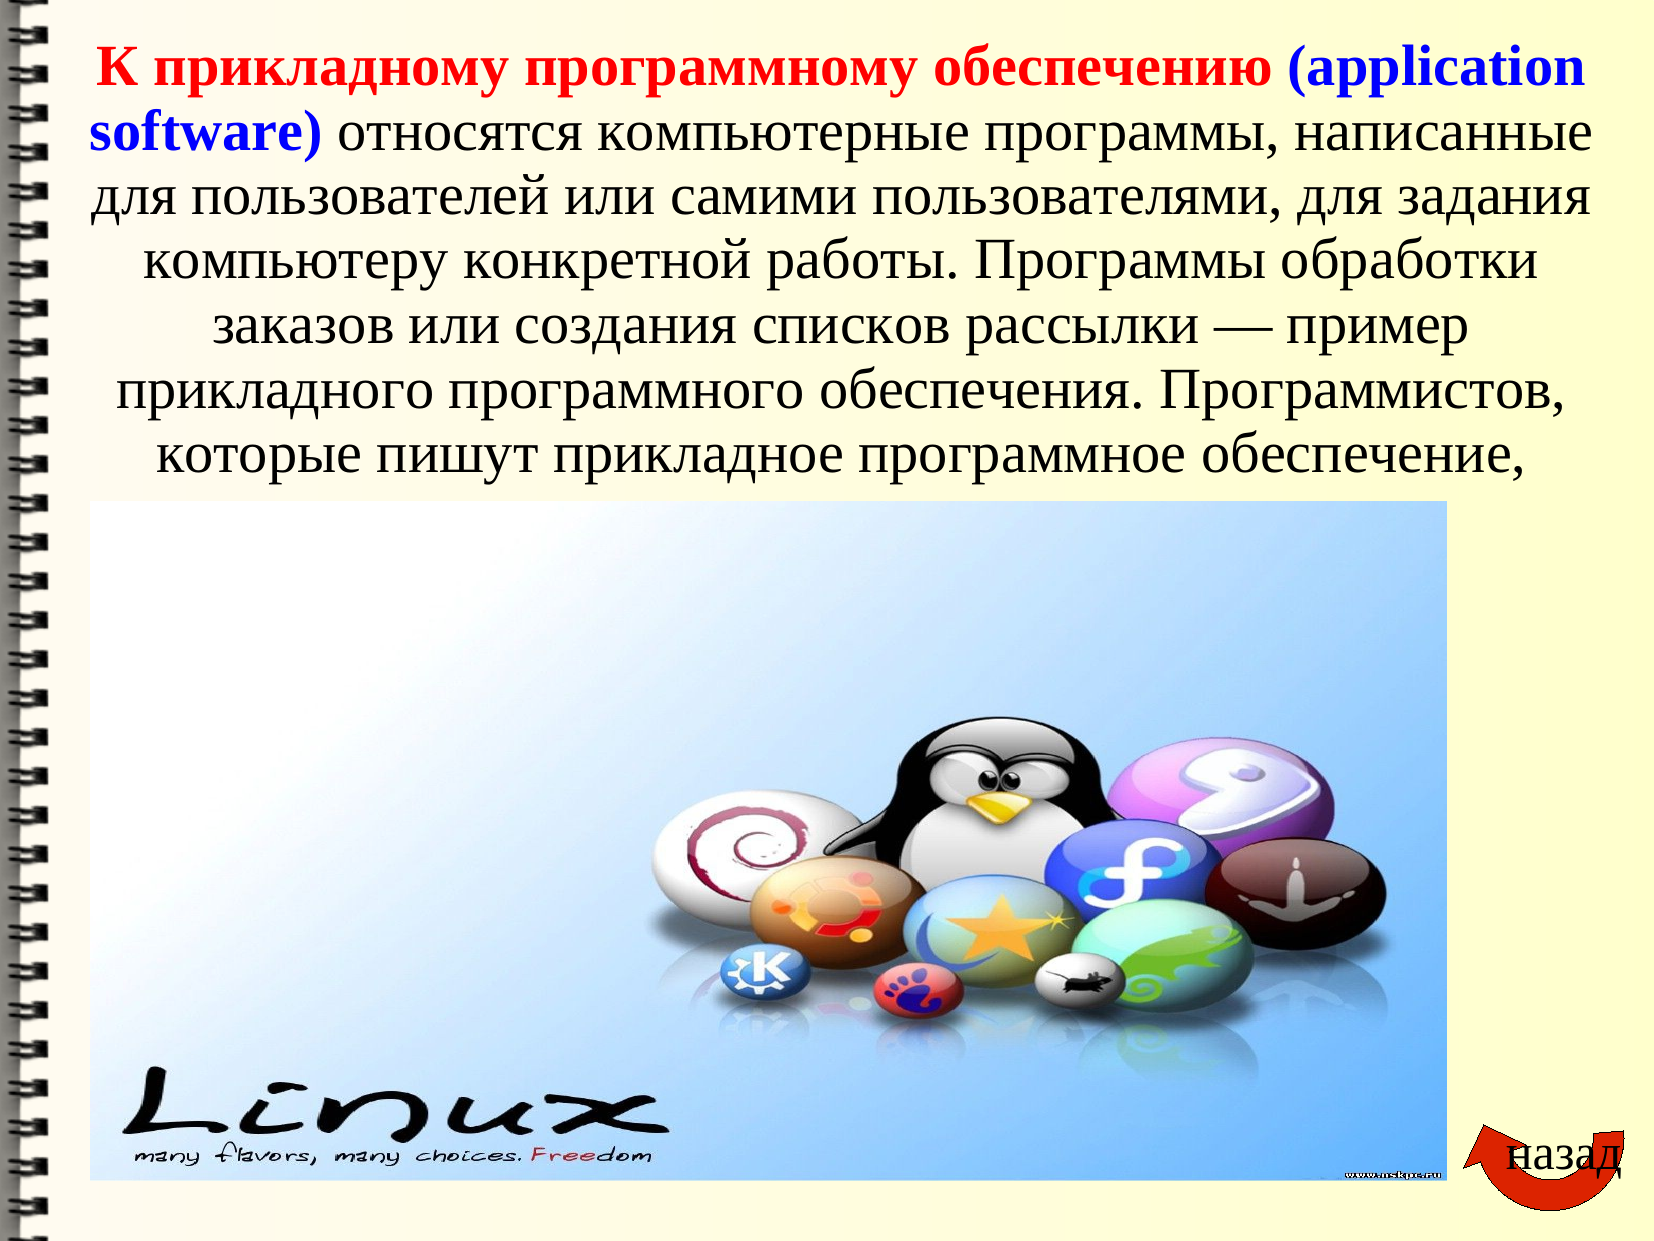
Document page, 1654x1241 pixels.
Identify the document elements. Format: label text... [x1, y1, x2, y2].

picture [90, 501, 1447, 1181]
title К прикладному программному обеспечению (application software) относятся компьютерные программы, написанные для пользователей или самими пользователями, для задания компьютеру конкретной работы. Программы обработки заказов или создания списков рассылки — пример прикладного программного обеспечения. Программистов, которые пишут прикладное программное обеспечение, называют прикладными программистами. [59, 28, 1625, 555]
text_box [1463, 1124, 1609, 1211]
picture [0, 0, 1654, 1241]
text_box назад [1505, 1124, 1625, 1182]
